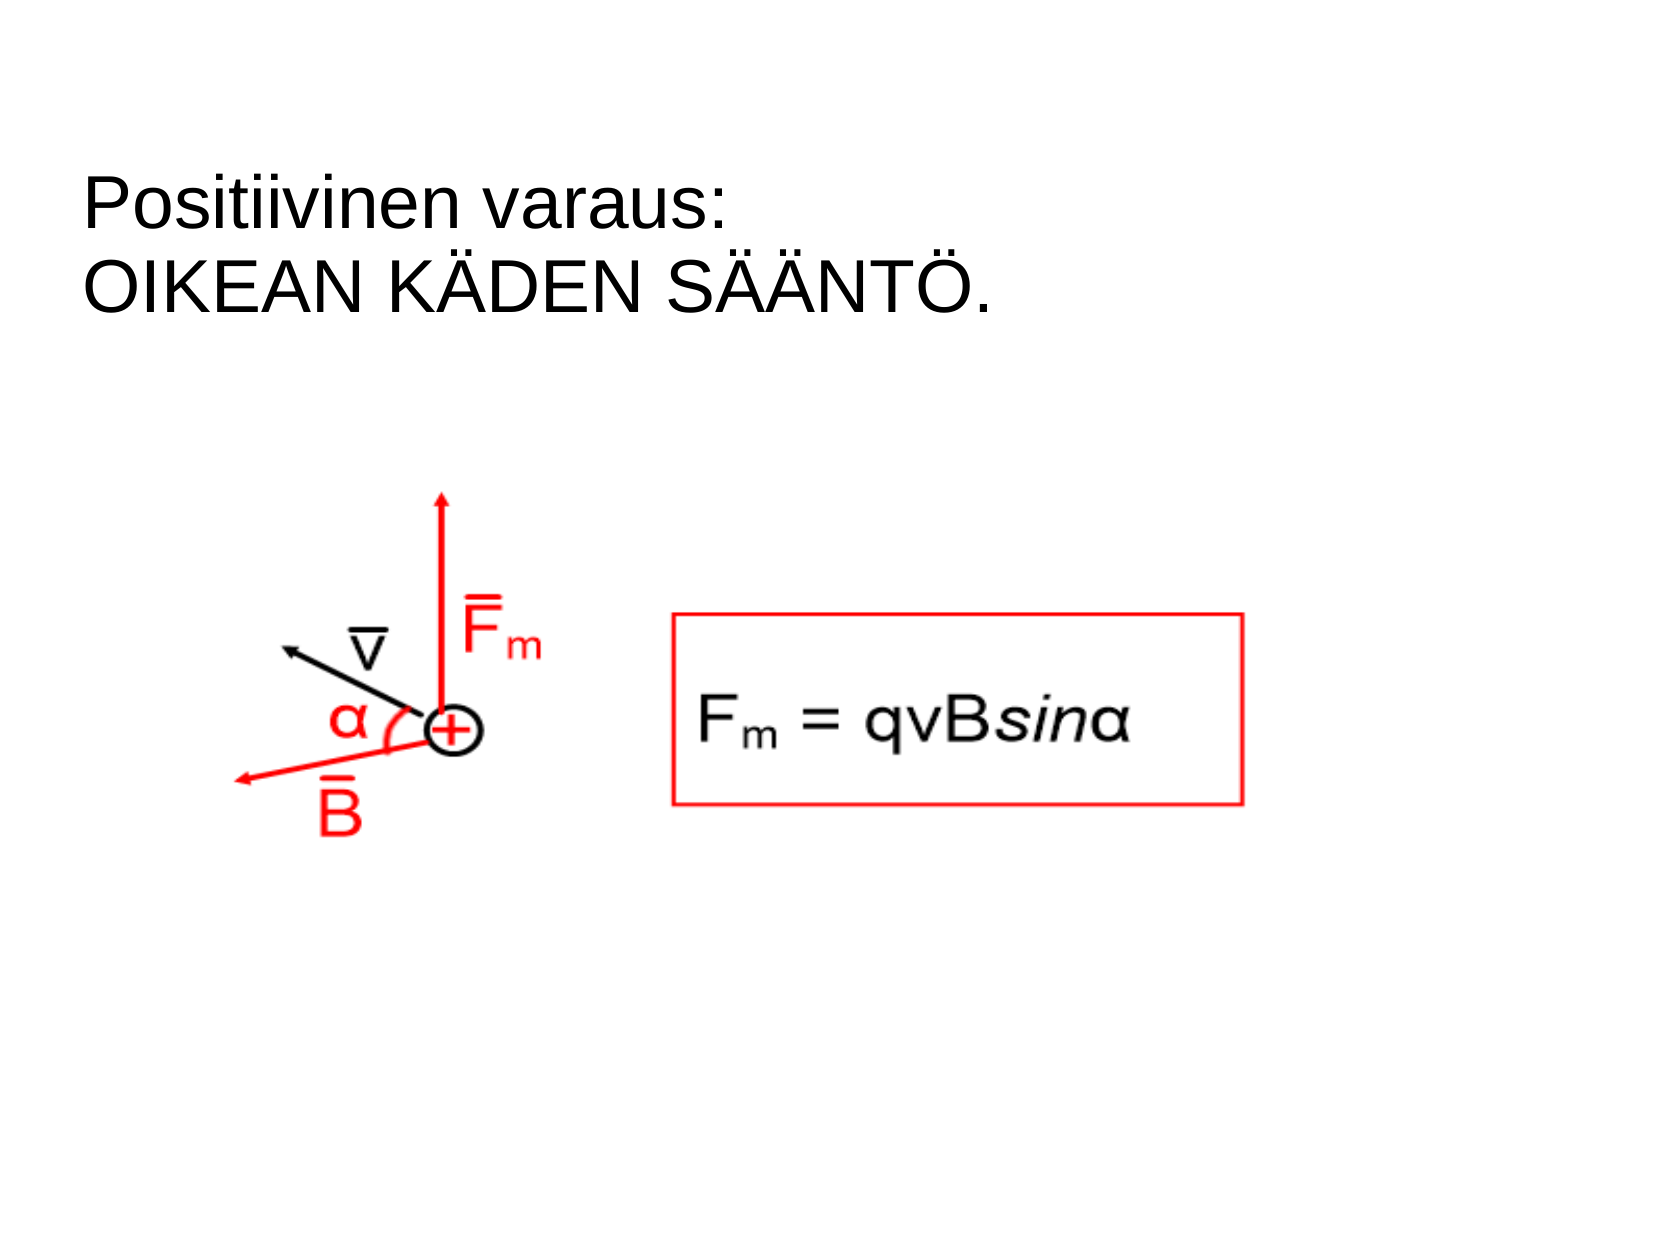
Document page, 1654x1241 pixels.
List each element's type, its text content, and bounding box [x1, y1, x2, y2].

picture [189, 457, 1287, 886]
text_box Positiivinen varaus: OIKEAN KÄDEN SÄÄNTÖ. [67, 149, 1028, 416]
